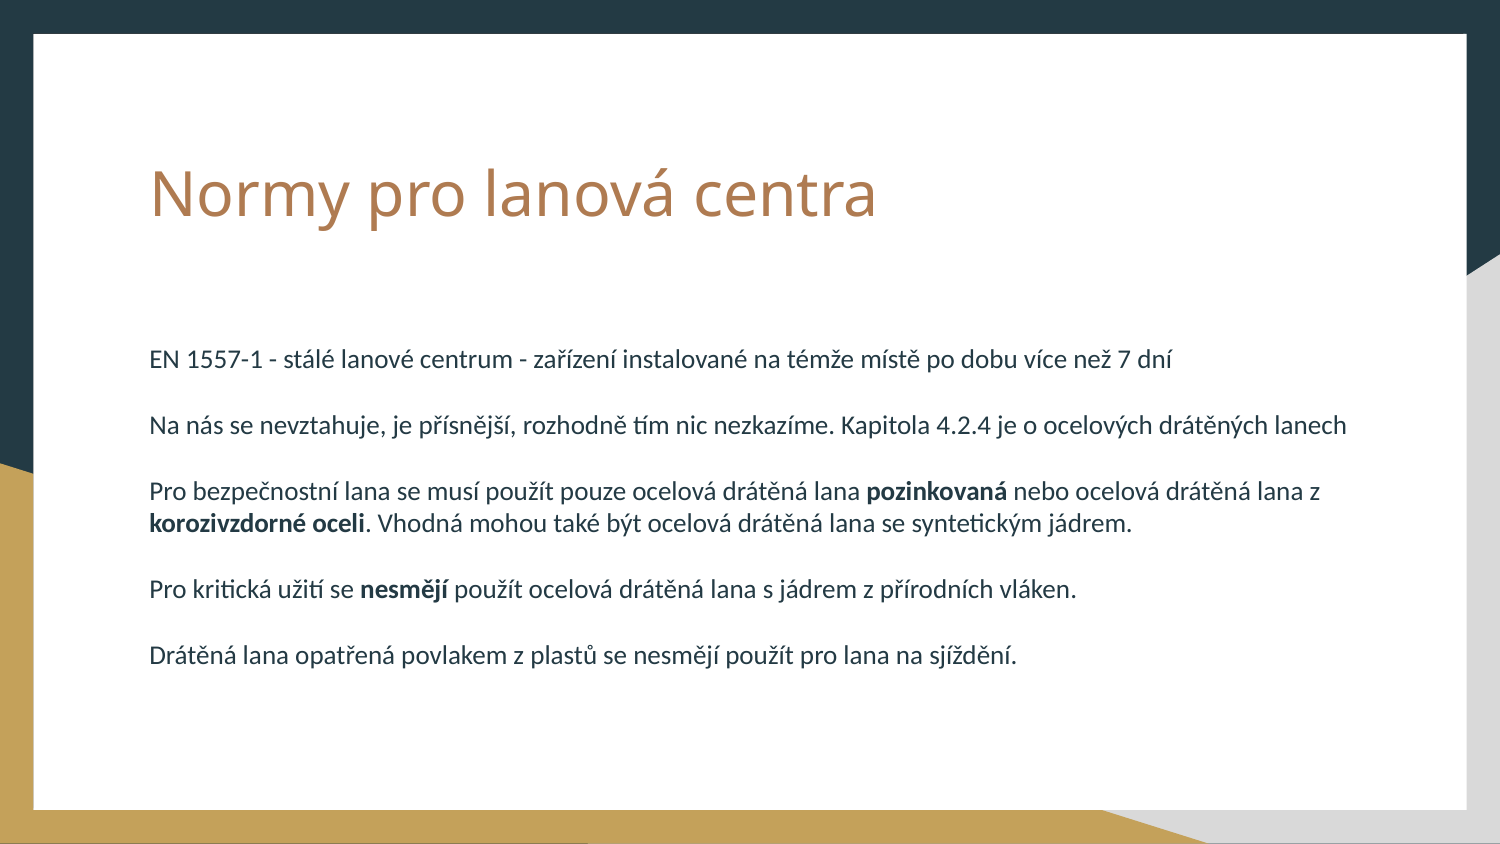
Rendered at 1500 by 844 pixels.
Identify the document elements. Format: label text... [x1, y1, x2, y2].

title Normy pro lanová centra [134, 138, 1366, 296]
list EN 1557-1 - stálé lanové centrum - zařízení instalované na témže místě po dobu více než 7 dní Na nás se nevztahuje, je přísnější, rozhodně tím nic nezkazíme. Kapitola 4.2.4 je o ocelových drátěných lanech Pro bezpečnostní lana se musí použít pouze ocelová drátěná lana pozinkovaná nebo ocelová drátěná lana z korozivzdorné oceli. Vhodná mohou také být ocelová drátěná lana se syntetickým jádrem. Pro kritická užití se nesmějí použít ocelová drátěná lana s jádrem z přírodních vláken. Drátěná lana opatřená povlakem z plastů se nesmějí použít pro lana na sjíždění. [134, 326, 1366, 729]
